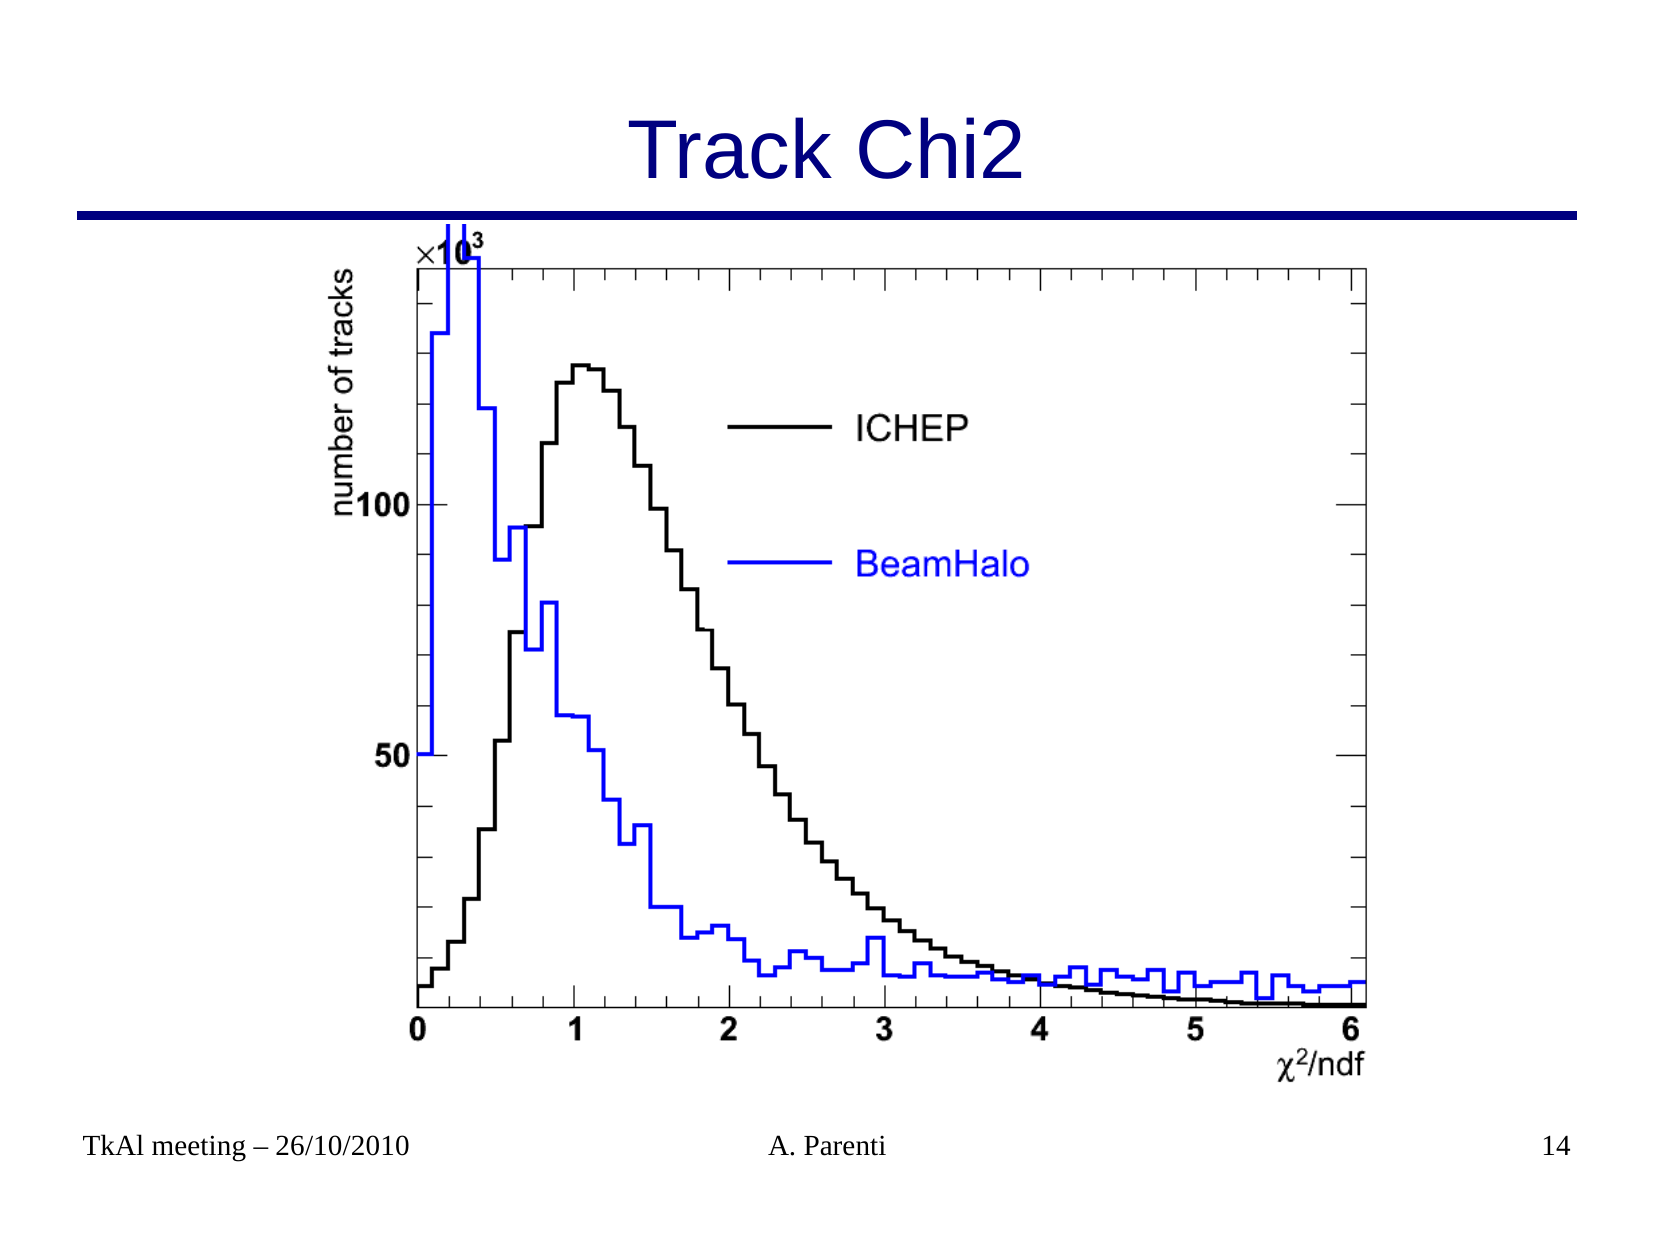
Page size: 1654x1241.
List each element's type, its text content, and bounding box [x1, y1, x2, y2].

title Track Chi2 [82, 82, 1571, 218]
picture [225, 224, 1426, 1126]
